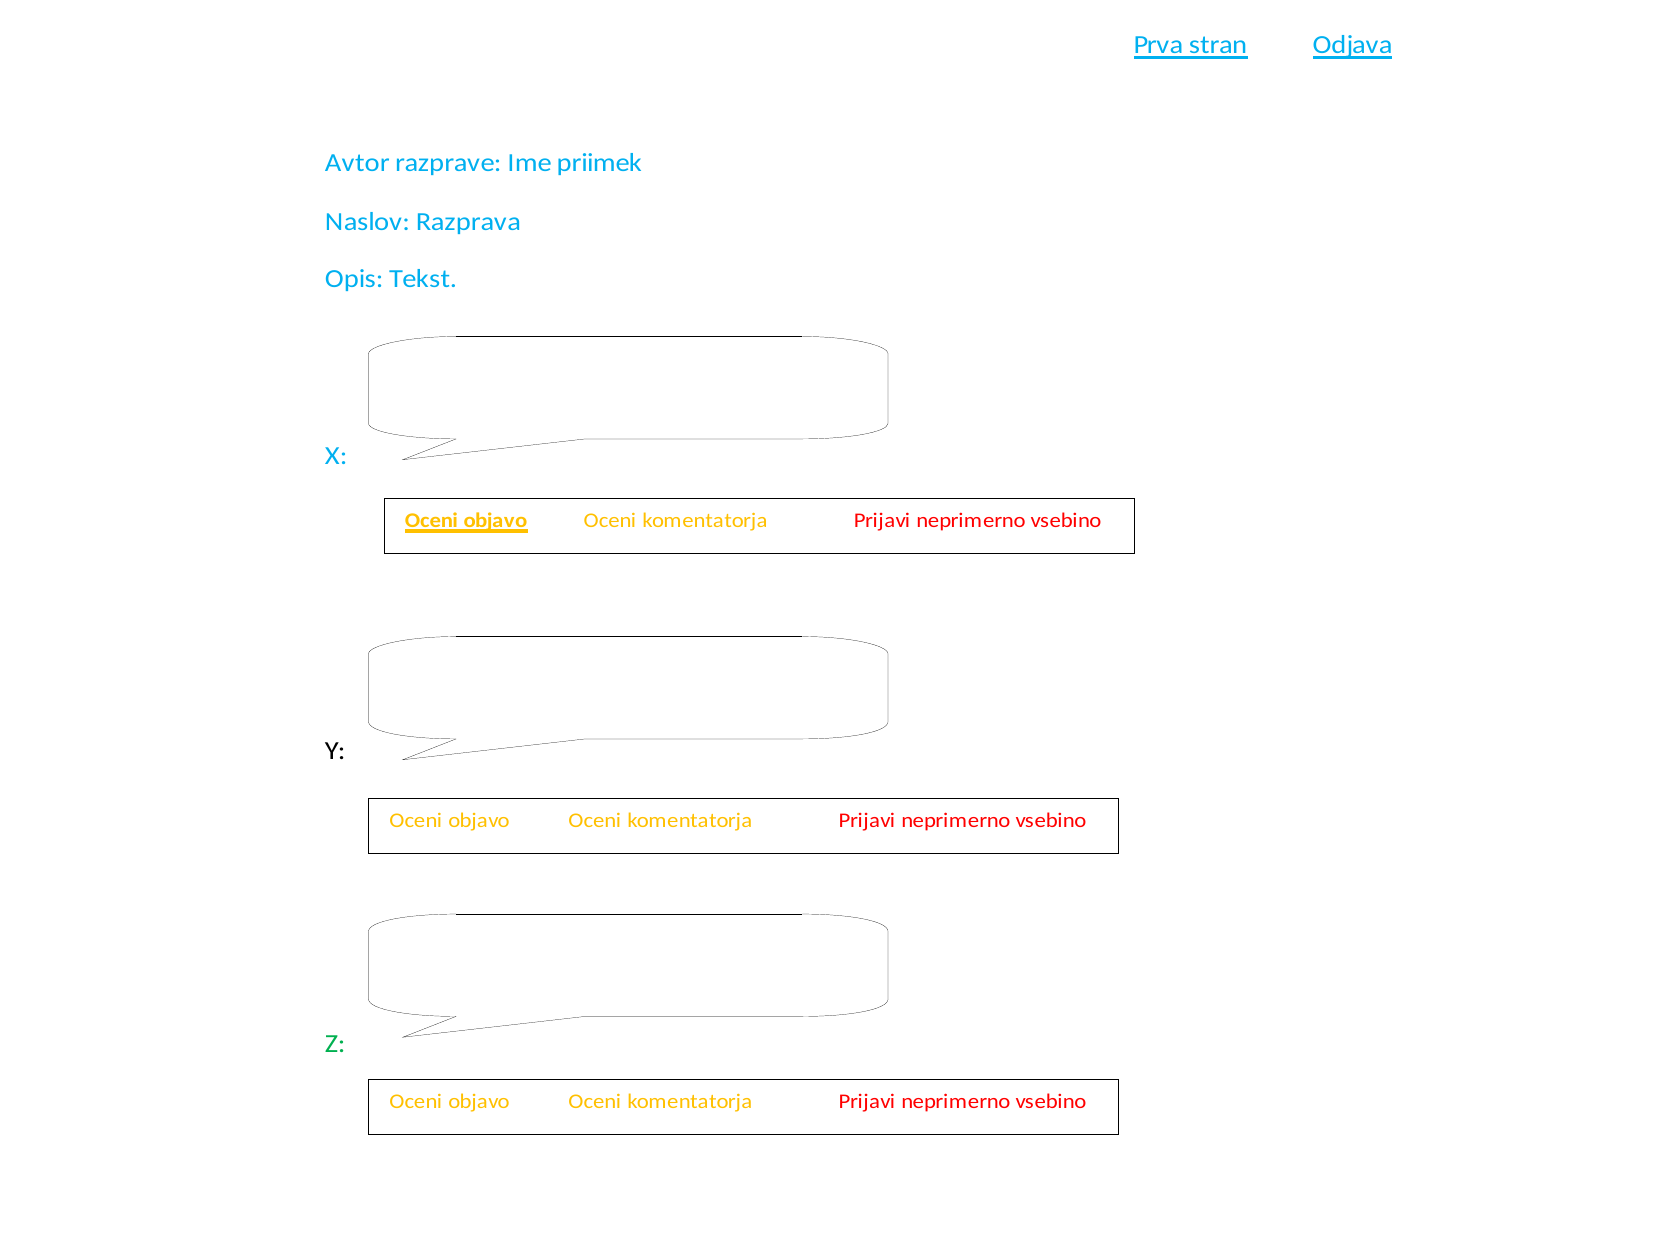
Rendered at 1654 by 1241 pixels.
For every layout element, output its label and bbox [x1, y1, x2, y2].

picture [324, 0, 1477, 1152]
